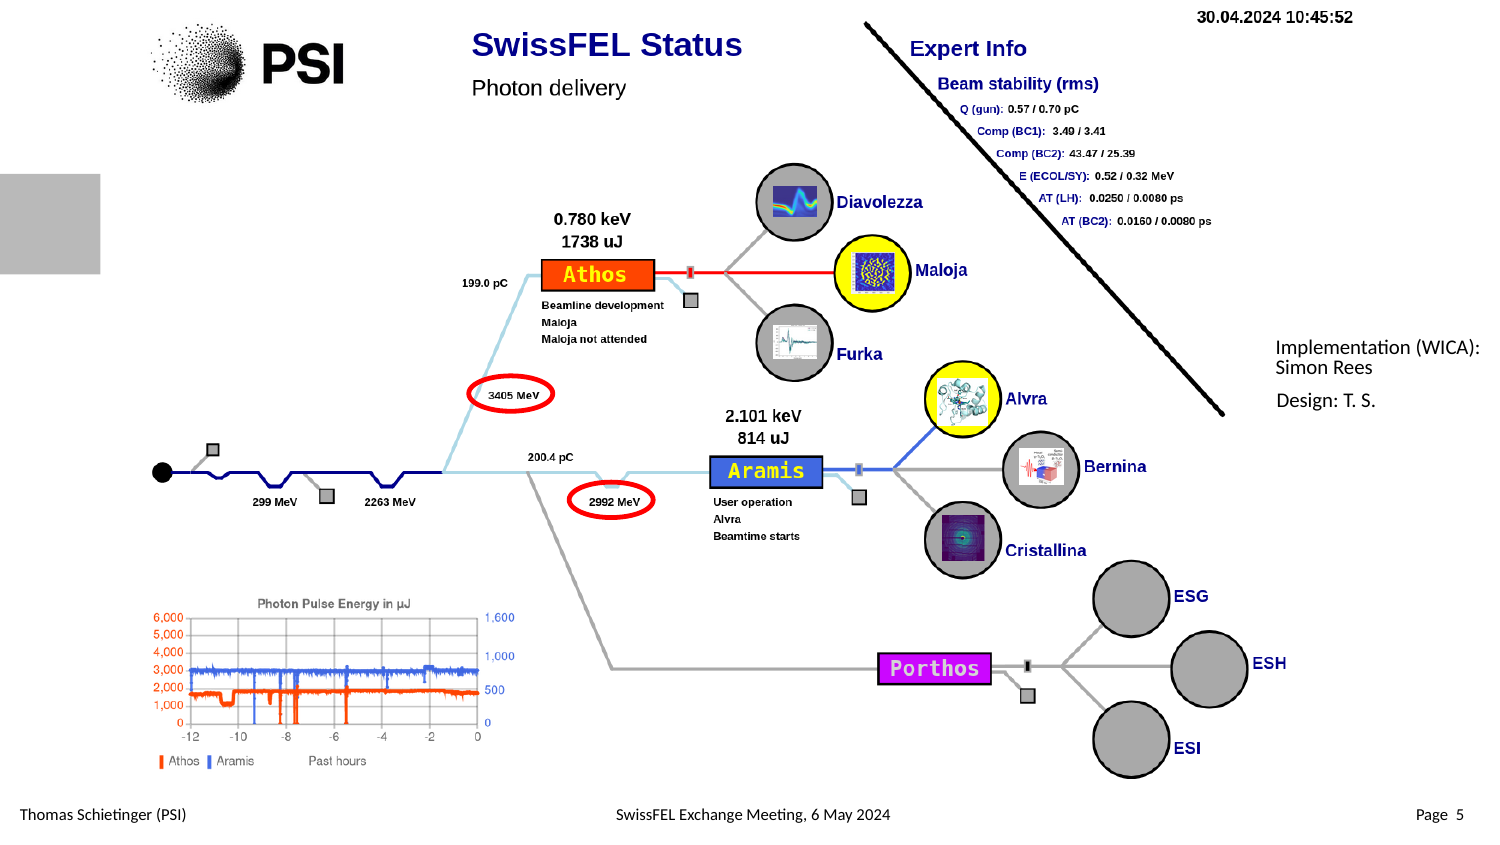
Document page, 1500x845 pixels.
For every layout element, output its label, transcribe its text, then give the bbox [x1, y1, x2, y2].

text_box Implementation (WICA): Simon Rees [1260, 331, 1500, 388]
text_box Design: T. S. [1261, 384, 1392, 421]
picture [128, 0, 1368, 798]
